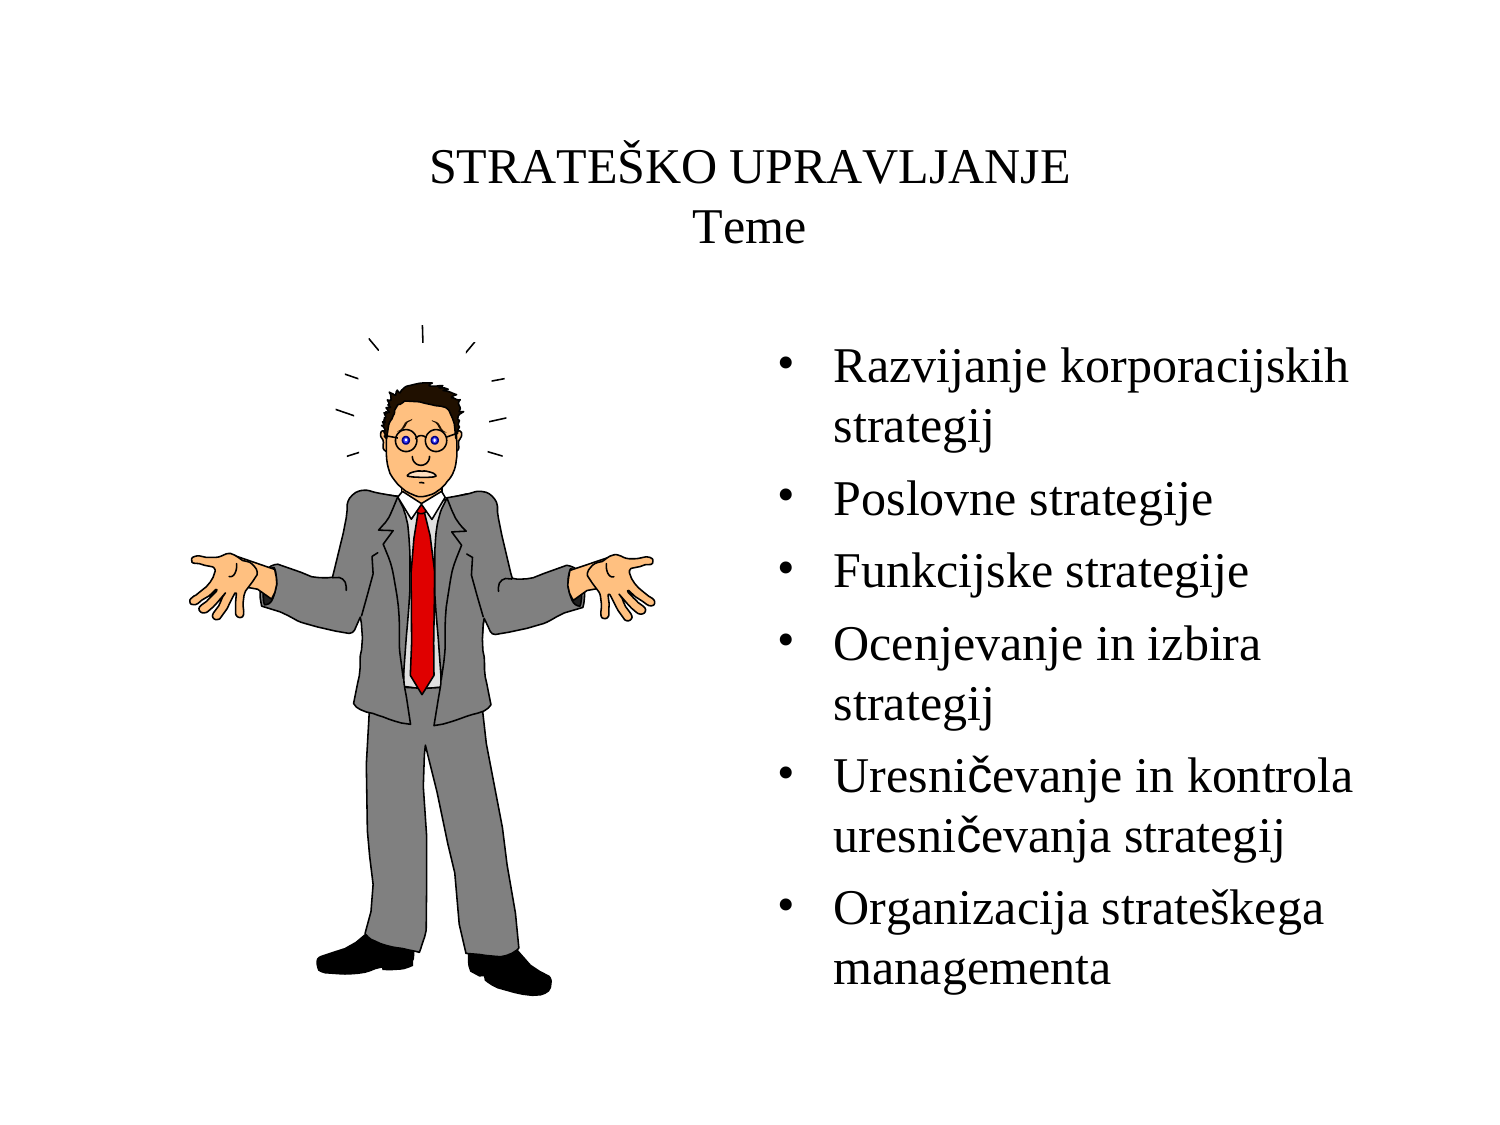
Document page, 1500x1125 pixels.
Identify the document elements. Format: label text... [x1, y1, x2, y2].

title STRATEŠKO UPRAVLJANJE Teme [112, 99, 1388, 288]
chart [187, 324, 666, 1004]
list Razvijanje korporacijskih strategij Poslovne strategije Funkcijske strategije Ocenjevanje in izbira strategij Uresničevanje in kontrola uresničevanja strategij Organizacija strateškega managementa [762, 324, 1388, 1003]
